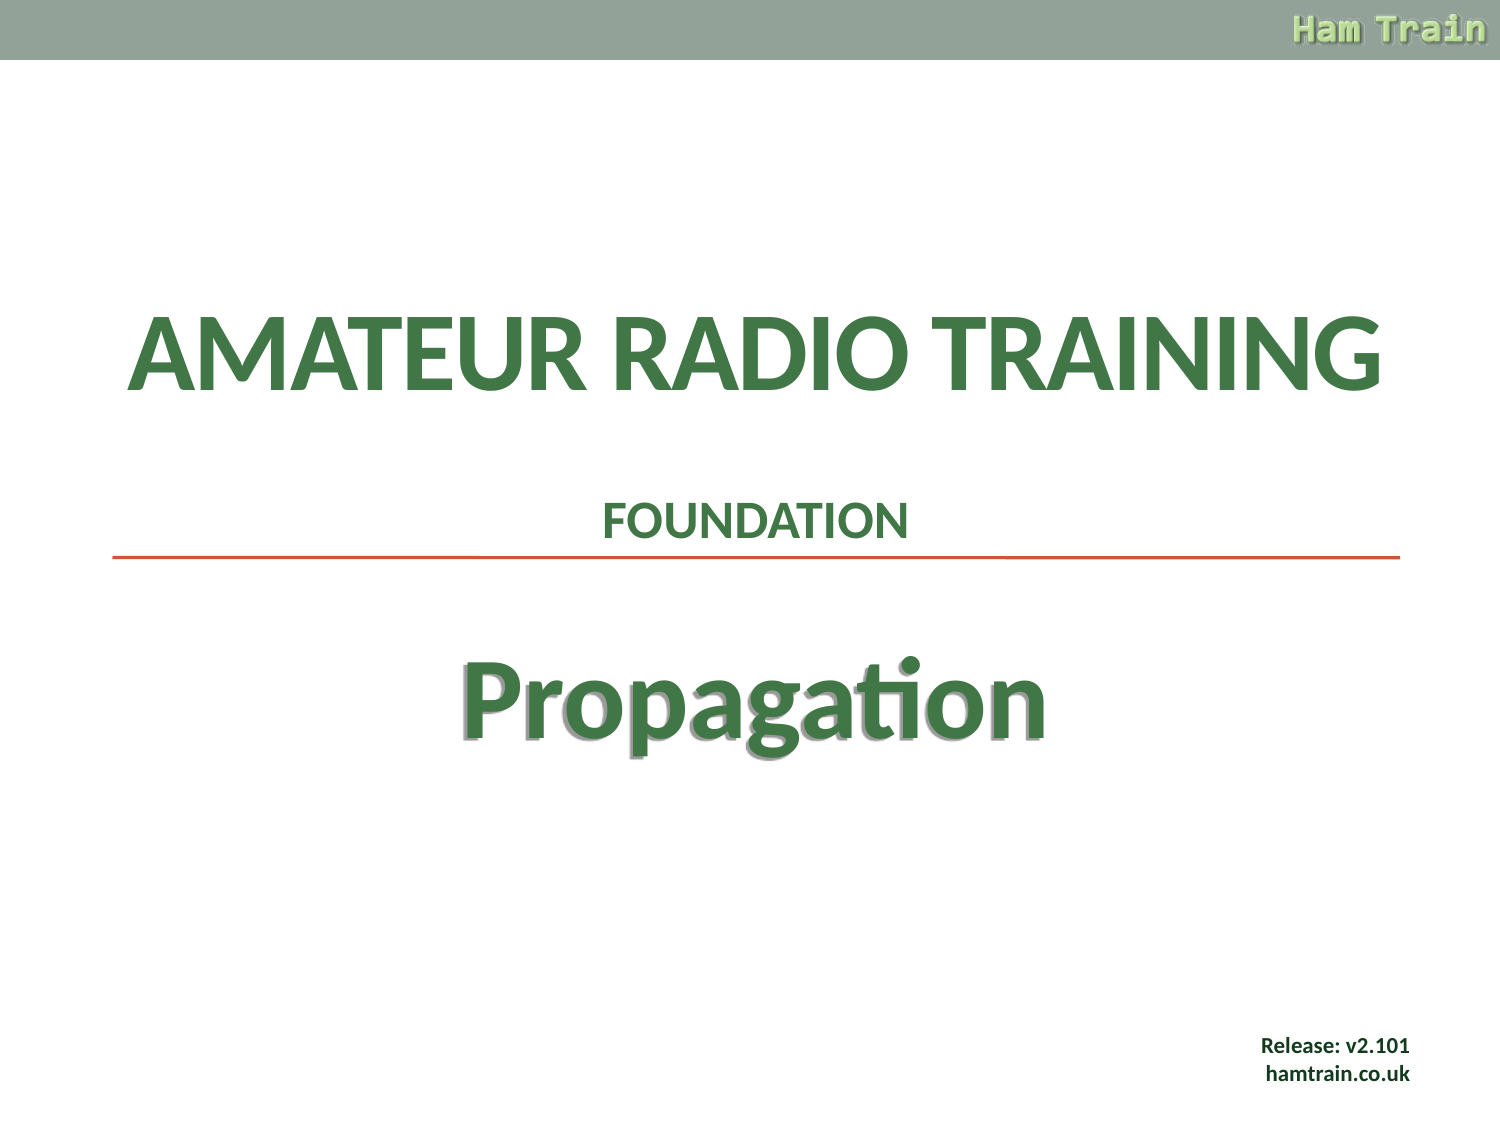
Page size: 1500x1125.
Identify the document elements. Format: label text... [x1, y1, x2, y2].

text_box FOUNDATION [112, 477, 1400, 558]
subtitle Propagation [118, 614, 1394, 709]
text_box Release: v2.101 hamtrain.co.uk [1246, 1023, 1470, 1094]
title AMATEUR RADIO TRAINING [112, 224, 1401, 421]
